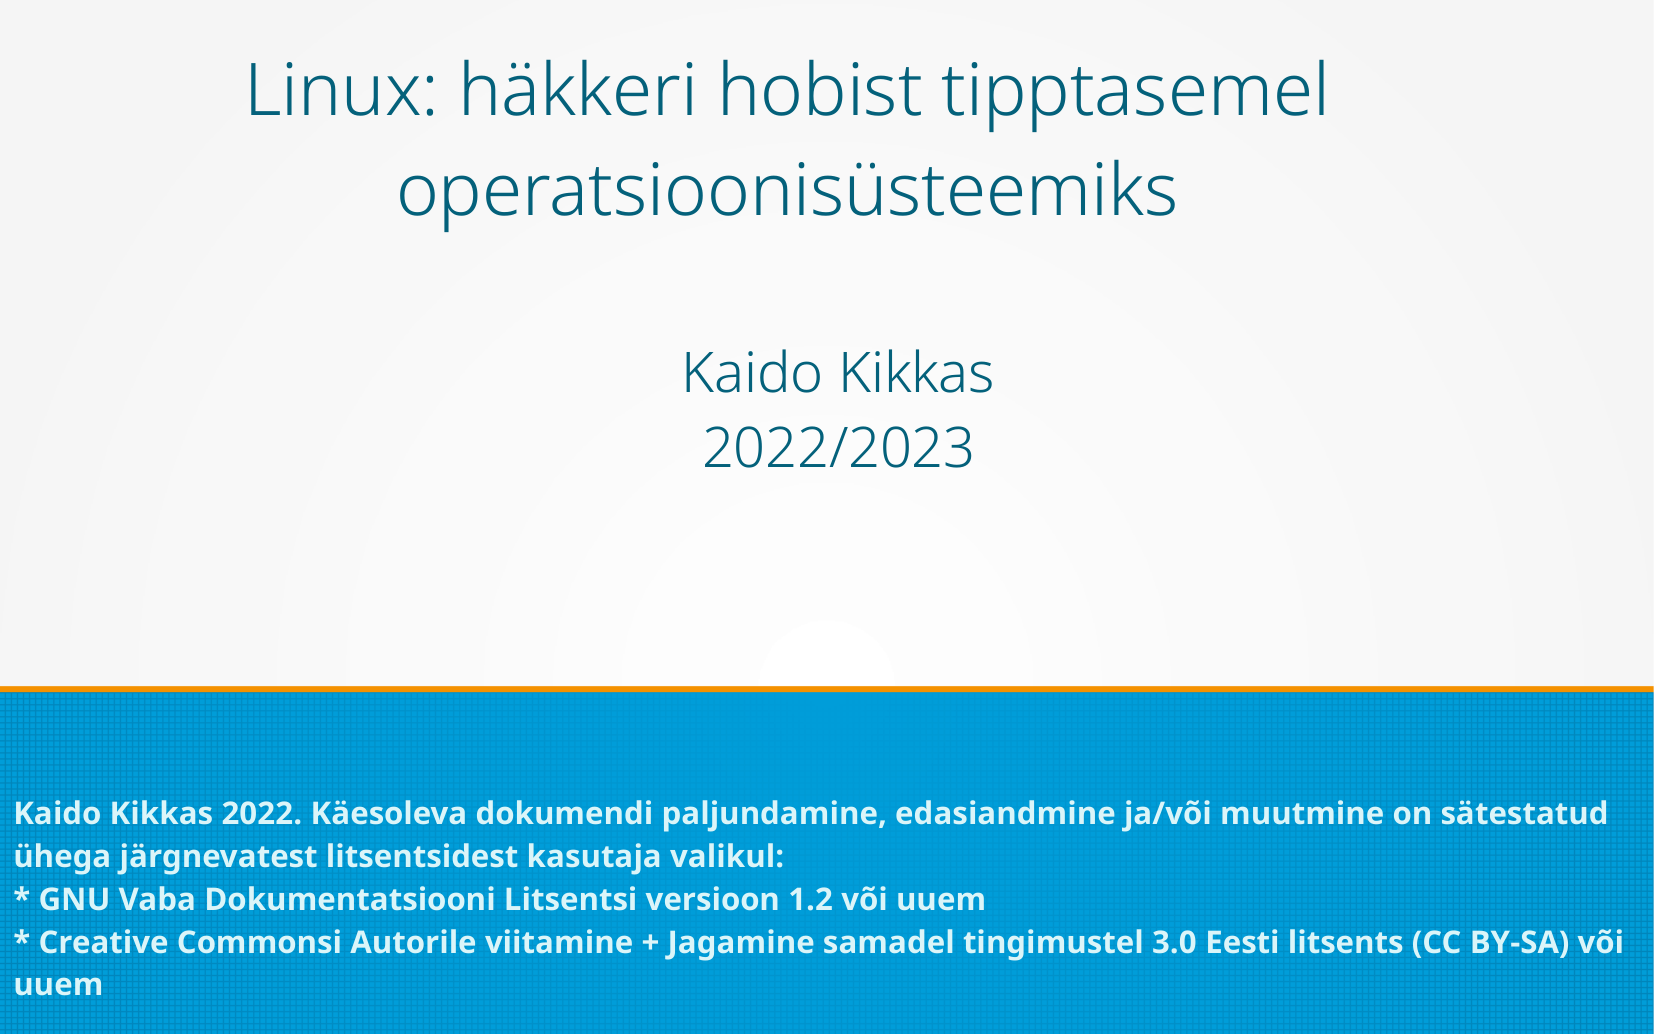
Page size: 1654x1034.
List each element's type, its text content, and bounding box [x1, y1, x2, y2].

subtitle Kaido Kikkas 2022. Käesoleva dokumendi paljundamine, edasiandmine ja/või muutmine on sätestatud ühega järgnevatest litsentsidest kasutaja valikul: * GNU Vaba Dokumentatsiooni Litsentsi versioon 1.2 või uuem * Creative Commonsi Autorile viitamine + Jagamine samadel tingimustel 3.0 Eesti litsents (CC BY-SA) või uuem [13, 791, 1630, 1004]
title Linux: häkkeri hobist tipptasemel operatsioonisüsteemiks [75, 37, 1501, 237]
title Kaido Kikkas 2022/2023 [318, 330, 1359, 485]
picture [0, 0, 1654, 692]
